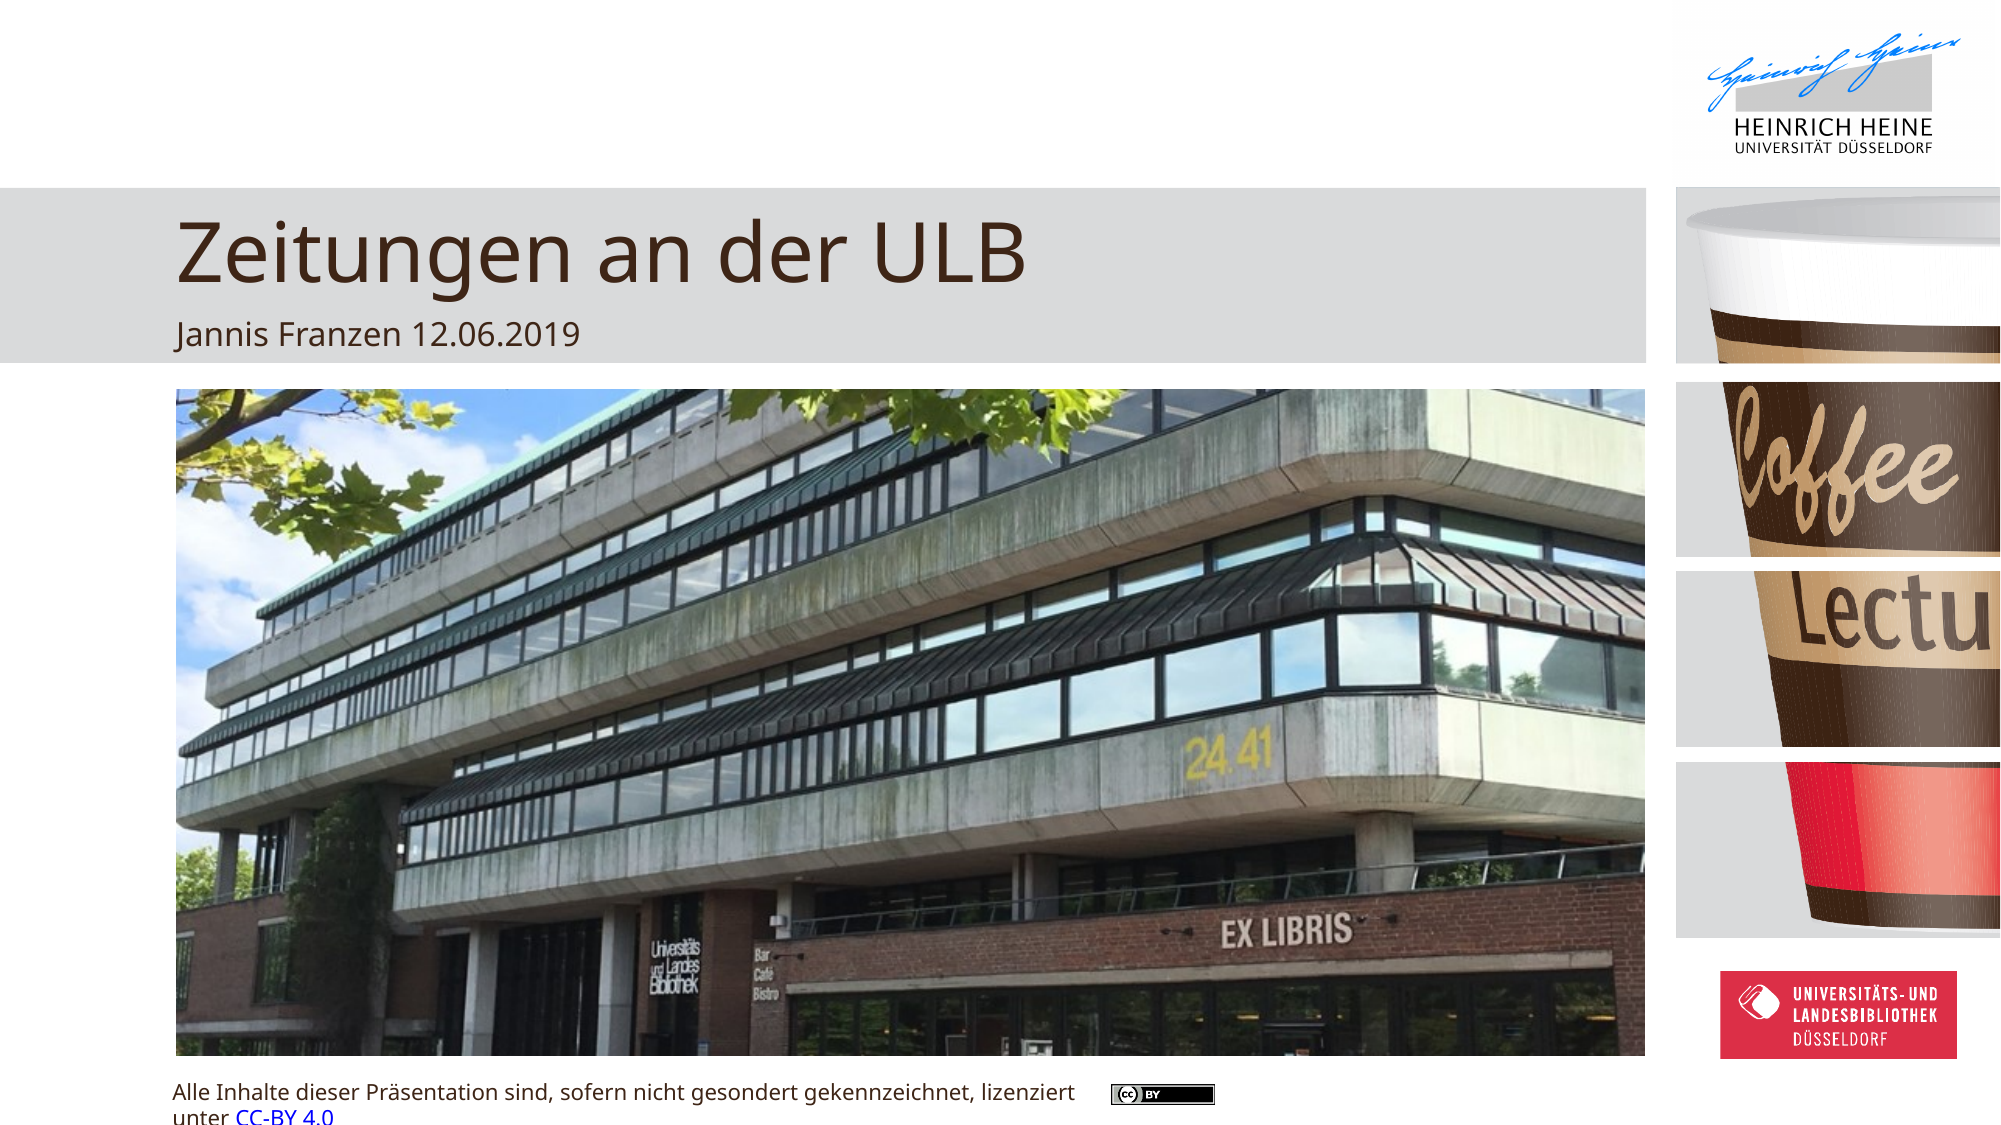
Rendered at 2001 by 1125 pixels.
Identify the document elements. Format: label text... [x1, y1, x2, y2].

picture [176, 389, 1645, 1056]
text_box Zeitungen an der ULB [176, 196, 1617, 303]
picture [1111, 1084, 1215, 1105]
text_box Jannis Franzen 12.06.2019 [176, 310, 1620, 354]
picture [1672, 0, 2001, 938]
